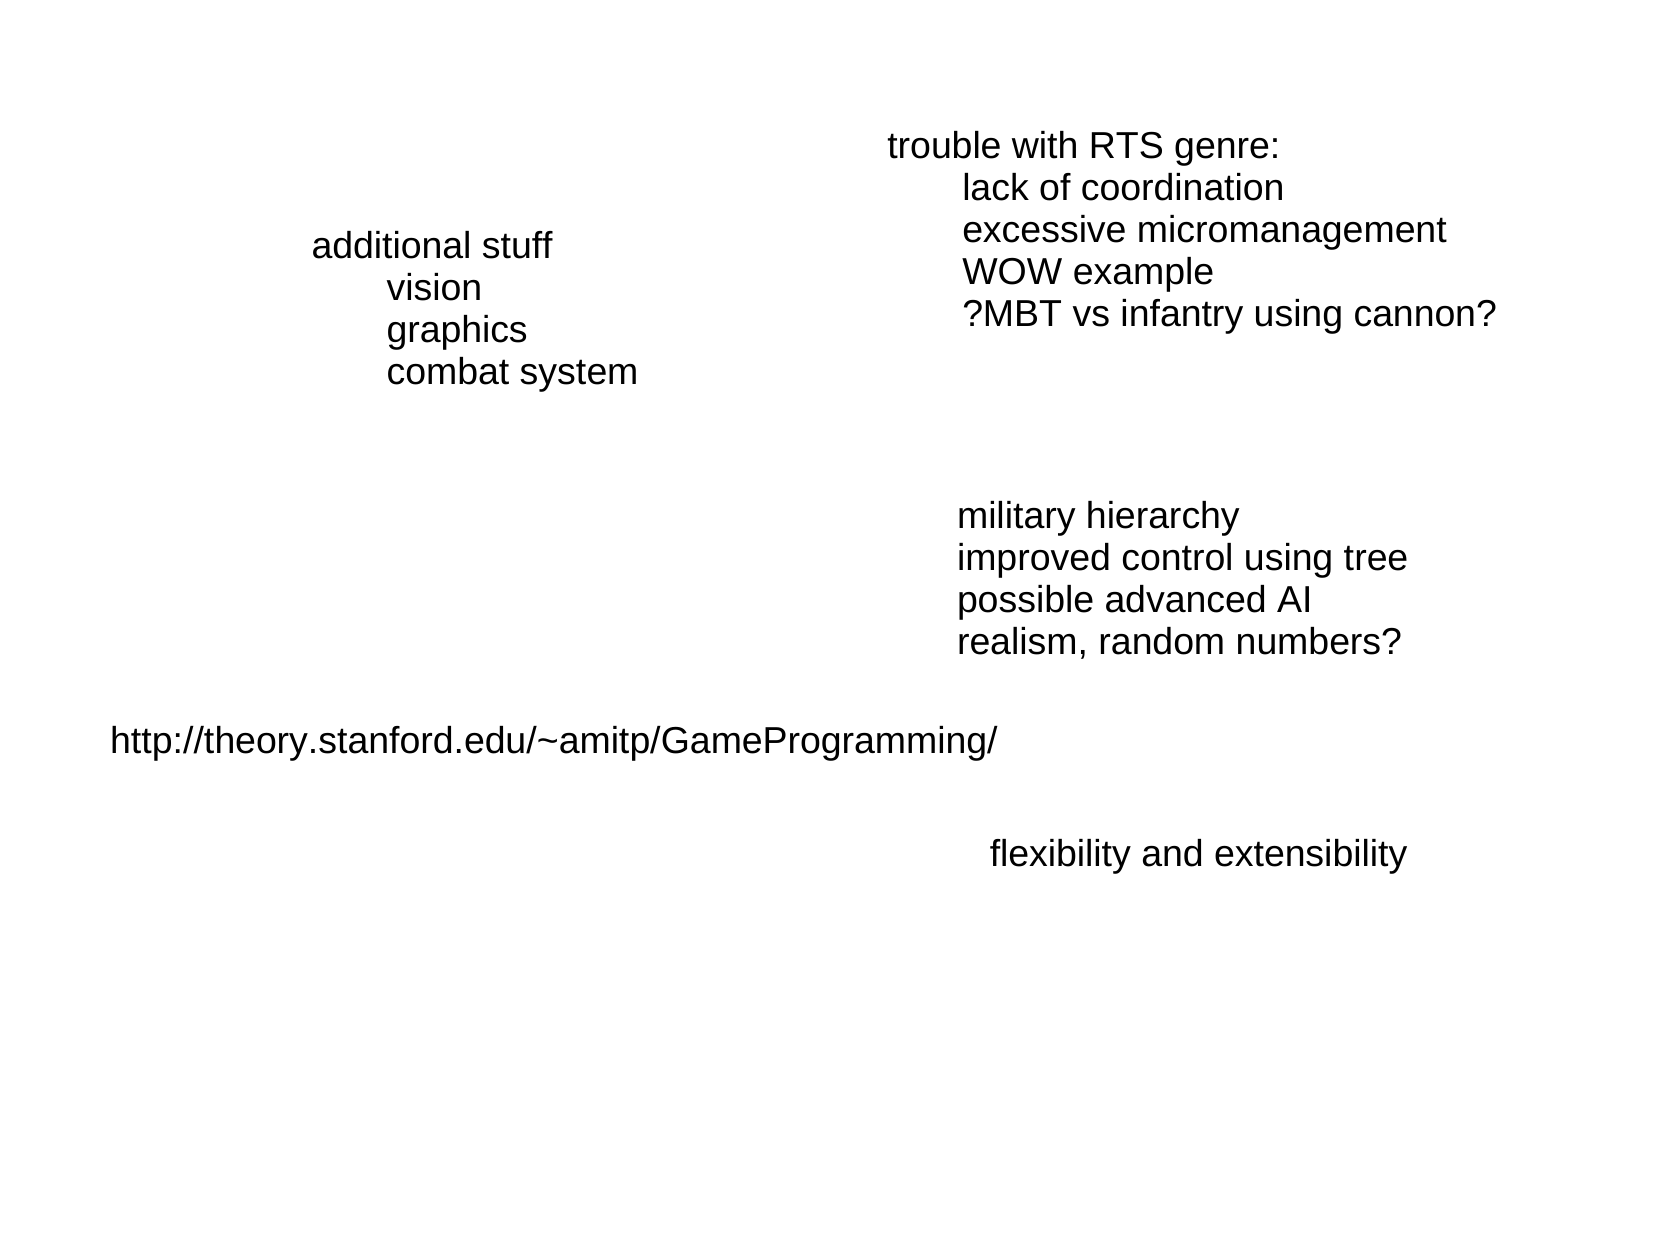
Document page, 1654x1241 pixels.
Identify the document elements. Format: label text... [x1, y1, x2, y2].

text_box trouble with RTS genre: lack of coordination excessive micromanagement WOW example ?MBT vs infantry using cannon? [872, 117, 1512, 342]
text_box military hierarchy improved control using tree possible advanced AI realism, random numbers? [942, 487, 1424, 671]
text_box additional stuff vision graphics combat system [296, 216, 654, 442]
text_box http://theory.stanford.edu/~amitp/GameProgramming/ [95, 712, 1013, 770]
text_box flexibility and extensibility [975, 825, 1421, 882]
